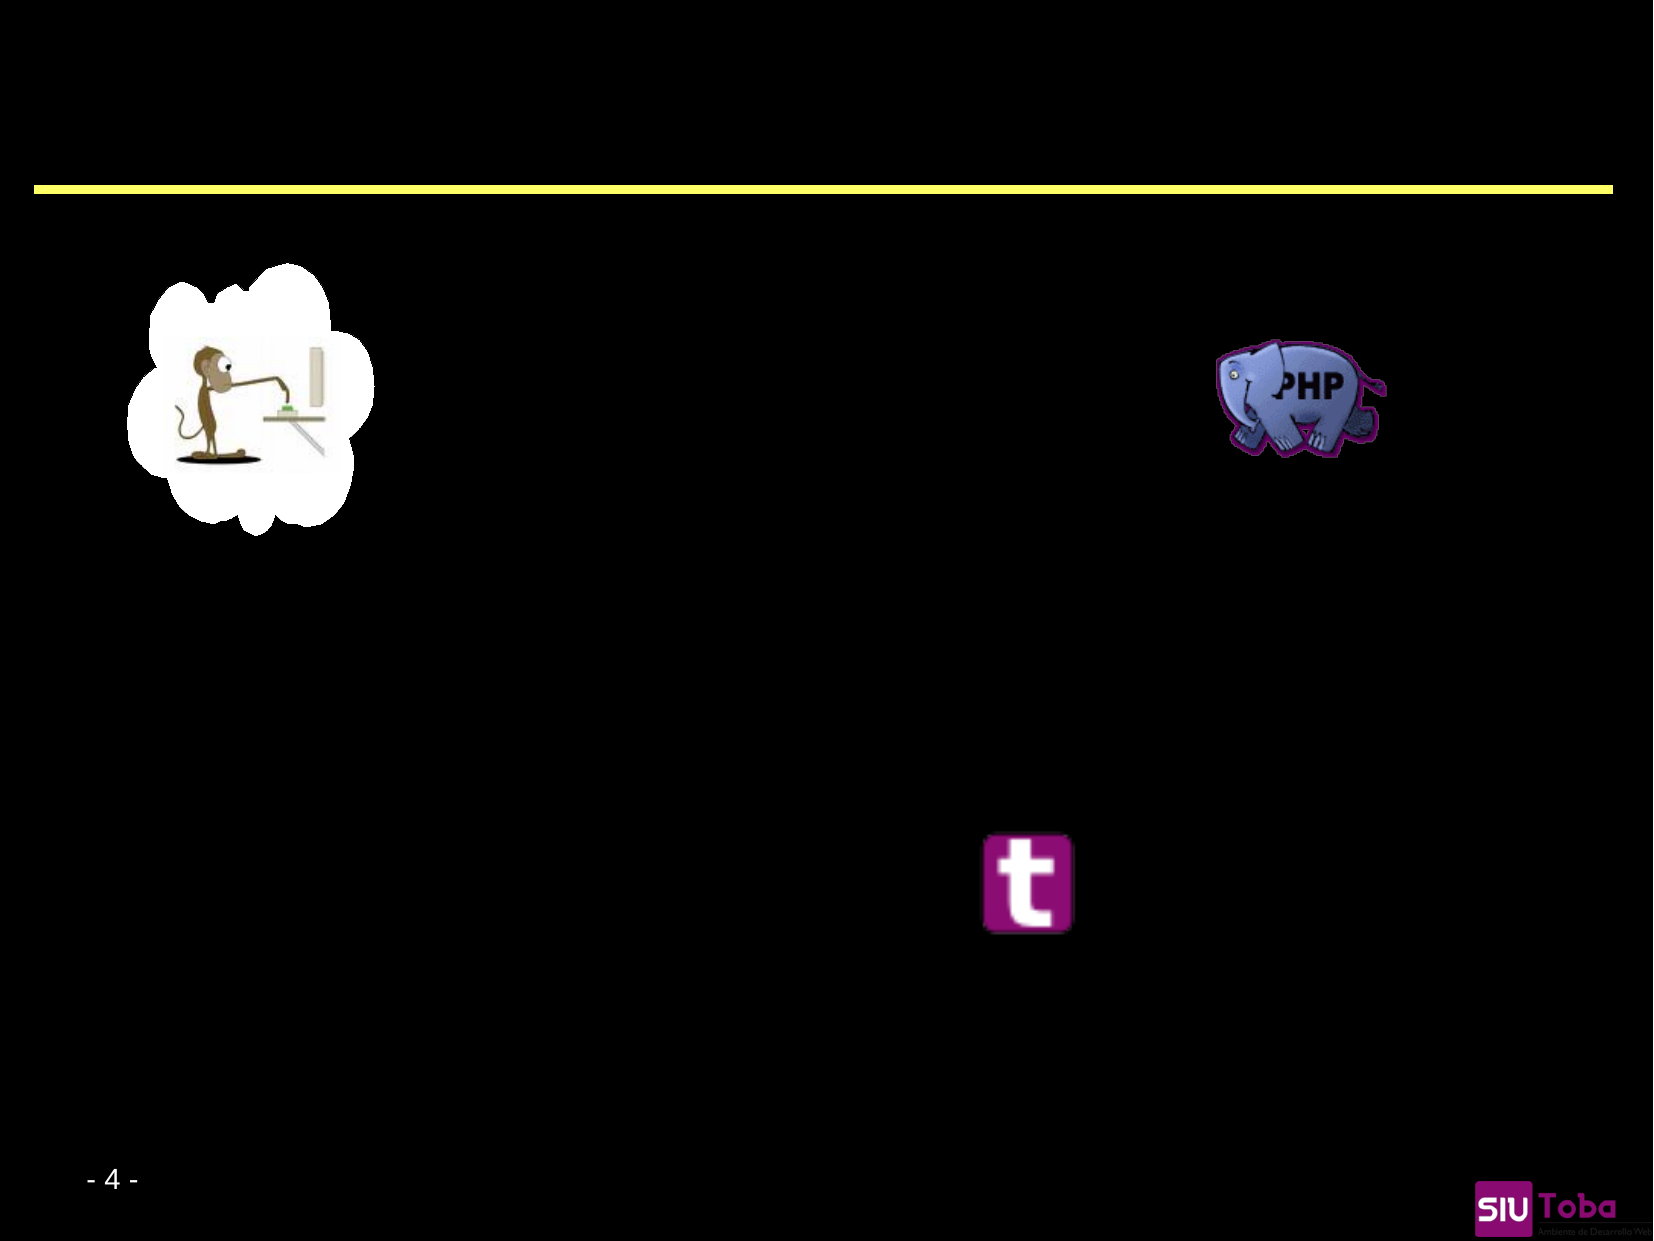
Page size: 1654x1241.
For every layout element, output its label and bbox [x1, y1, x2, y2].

picture [975, 830, 1082, 938]
picture [163, 337, 340, 473]
text_box [126, 262, 376, 537]
picture [1475, 1181, 1652, 1237]
picture [1200, 337, 1397, 459]
